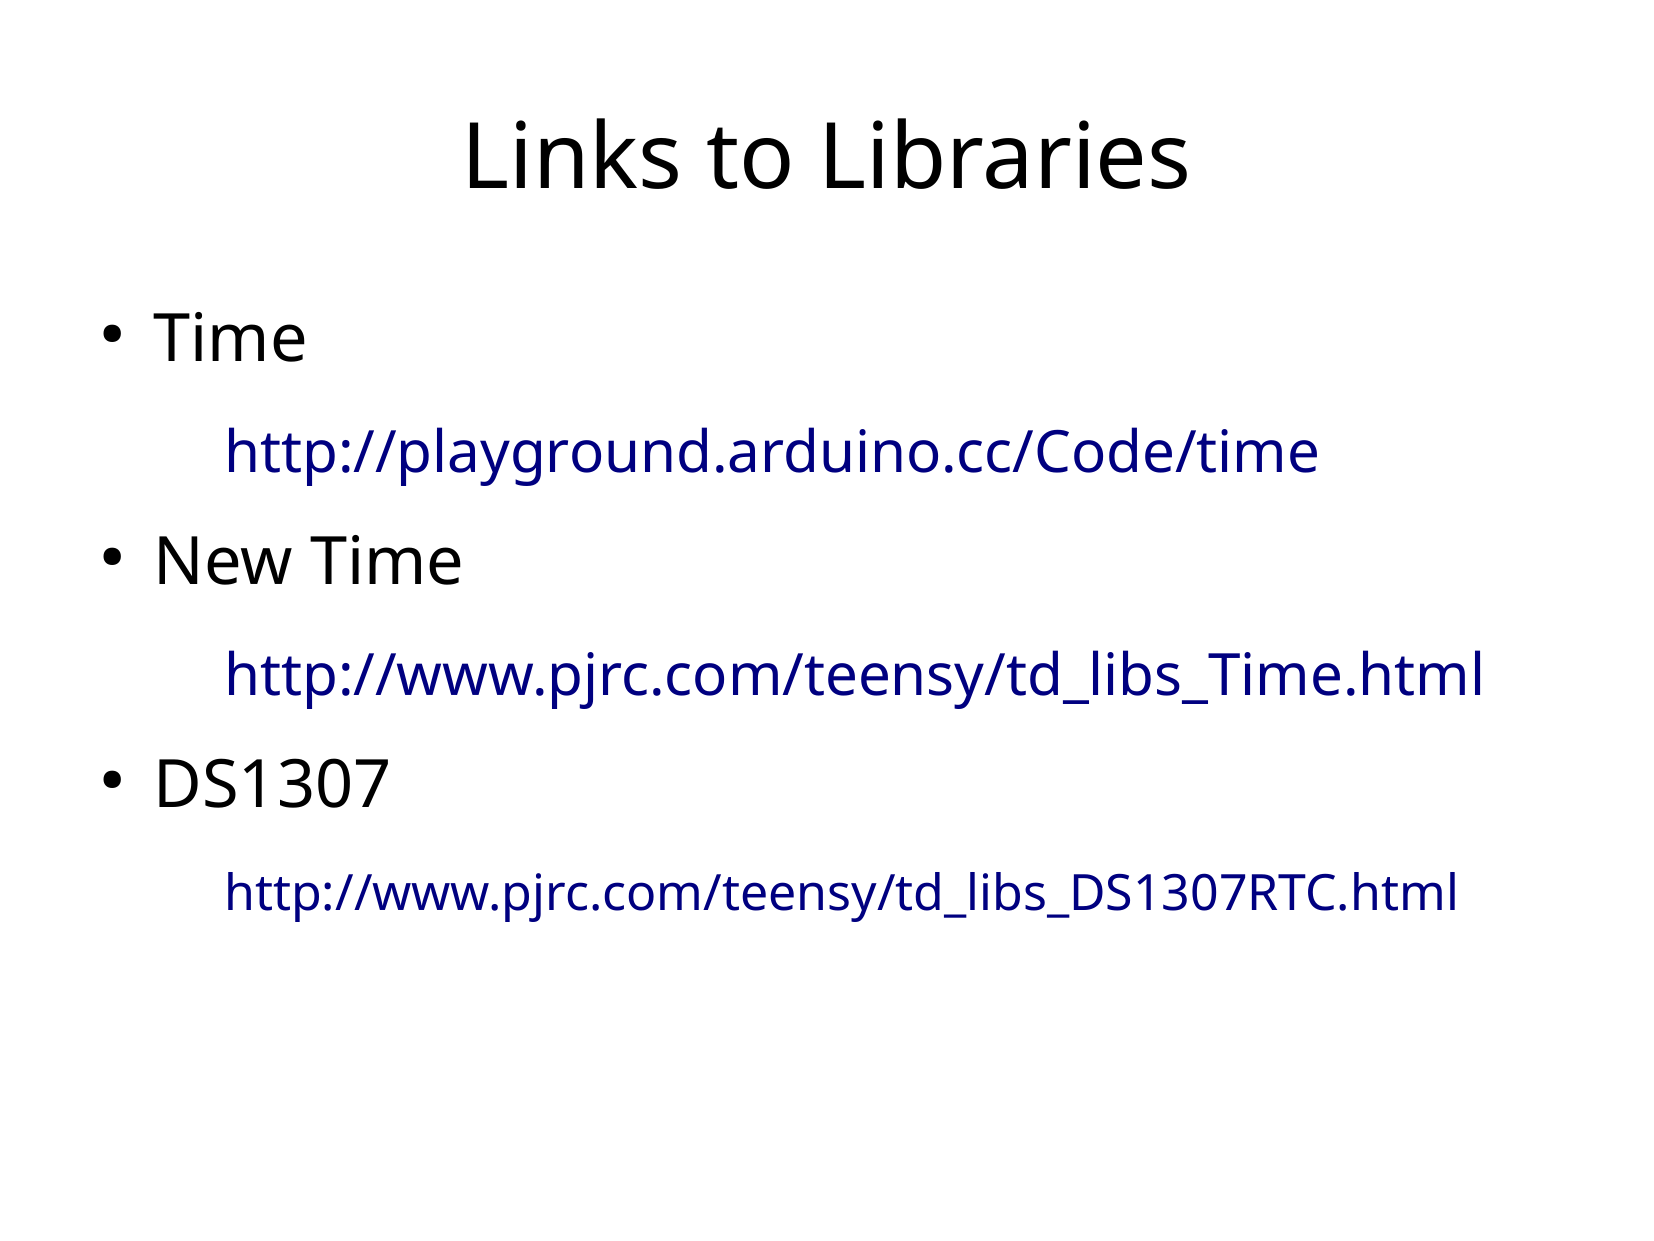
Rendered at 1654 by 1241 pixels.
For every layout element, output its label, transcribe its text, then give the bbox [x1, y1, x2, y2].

title Links to Libraries [82, 49, 1571, 257]
list Time http://playground.arduino.cc/Code/time New Time http://www.pjrc.com/teensy/td_libs_Time.html DS1307 http://www.pjrc.com/teensy/td_libs_DS1307RTC.html [82, 290, 1571, 1171]
